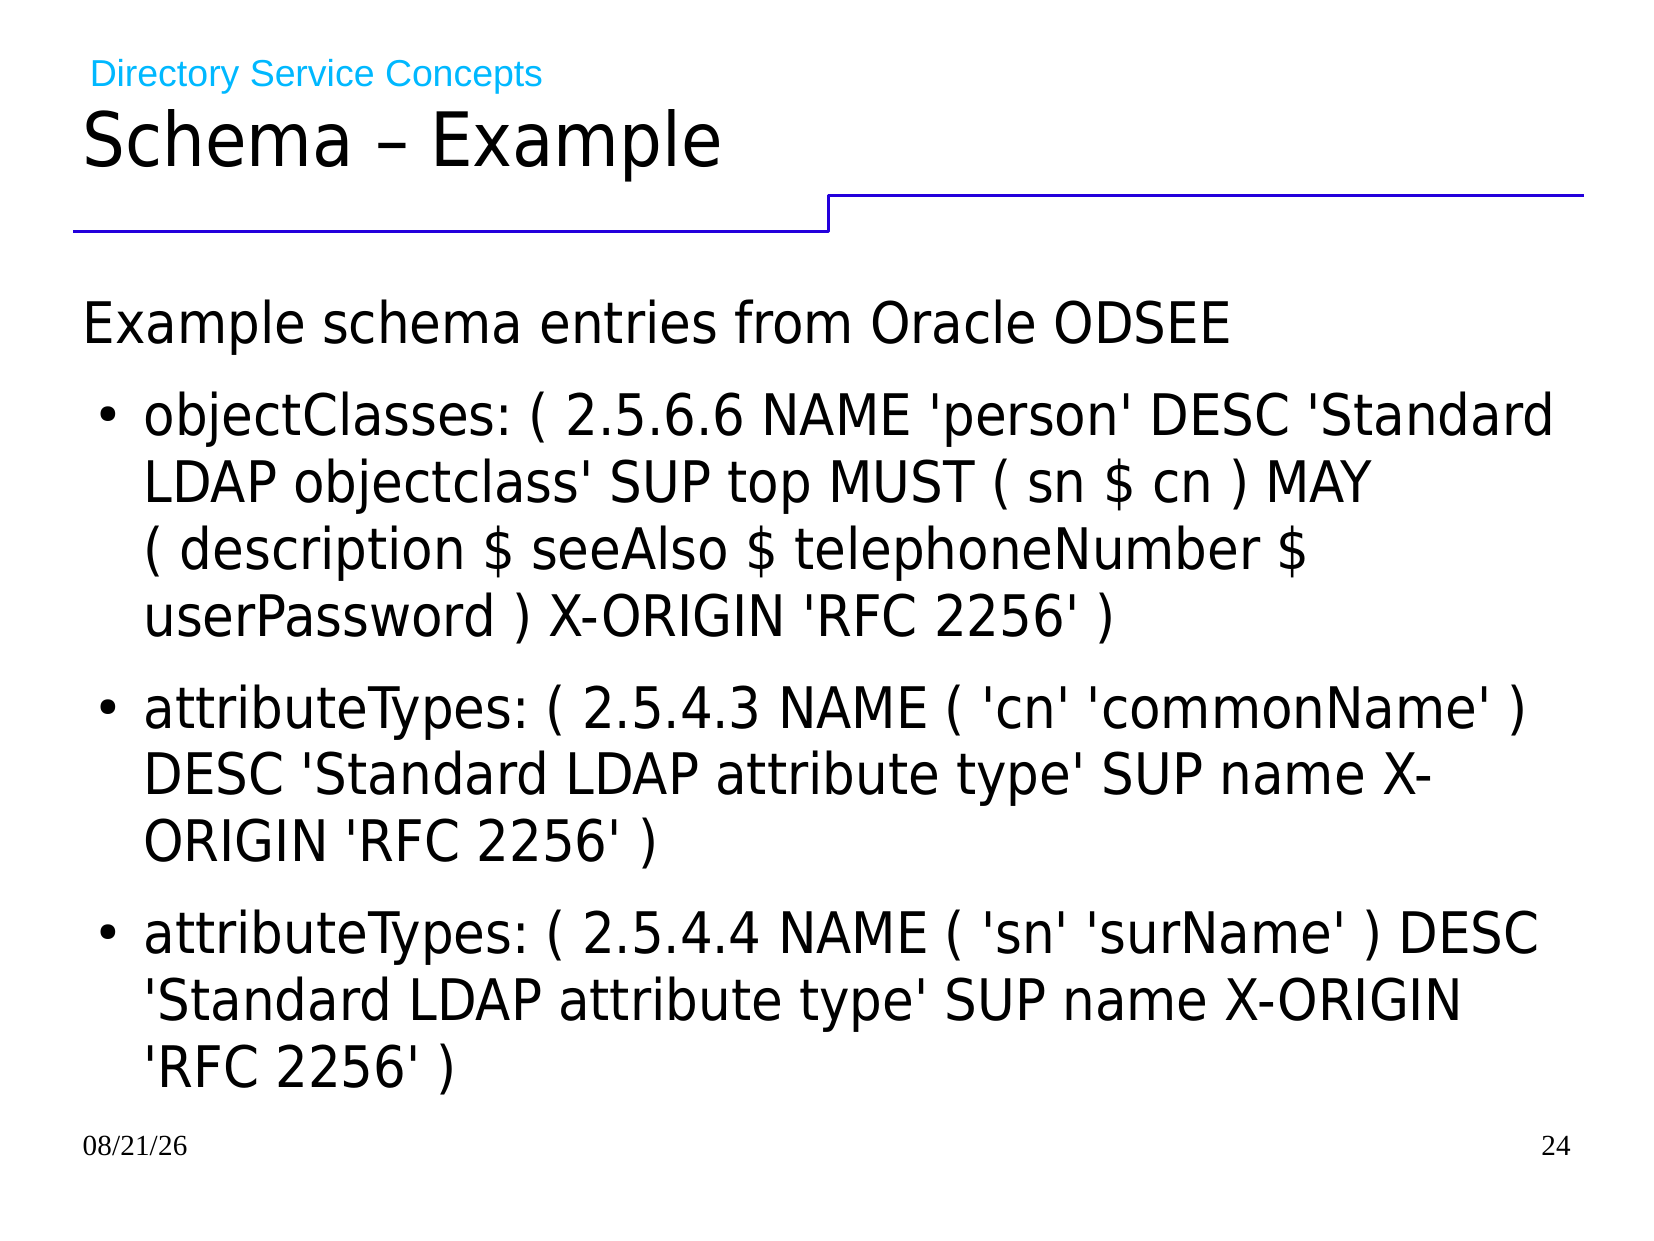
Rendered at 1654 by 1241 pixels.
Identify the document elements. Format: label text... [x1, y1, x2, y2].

title Schema – Example [82, 49, 1571, 232]
text_box Directory Service Concepts [75, 45, 571, 103]
list Example schema entries from Oracle ODSEE objectClasses: ( 2.5.6.6 NAME 'person' DESC 'Standard LDAP objectclass' SUP top MUST ( sn $ cn ) MAY ( description $ seeAlso $ telephoneNumber $ userPassword ) X-ORIGIN 'RFC 2256' ) attributeTypes: ( 2.5.4.3 NAME ( 'cn' 'commonName' ) DESC 'Standard LDAP attribute type' SUP name X-ORIGIN 'RFC 2256' ) attributeTypes: ( 2.5.4.4 NAME ( 'sn' 'surName' ) DESC 'Standard LDAP attribute type' SUP name X-ORIGIN 'RFC 2256' ) [82, 290, 1571, 1109]
